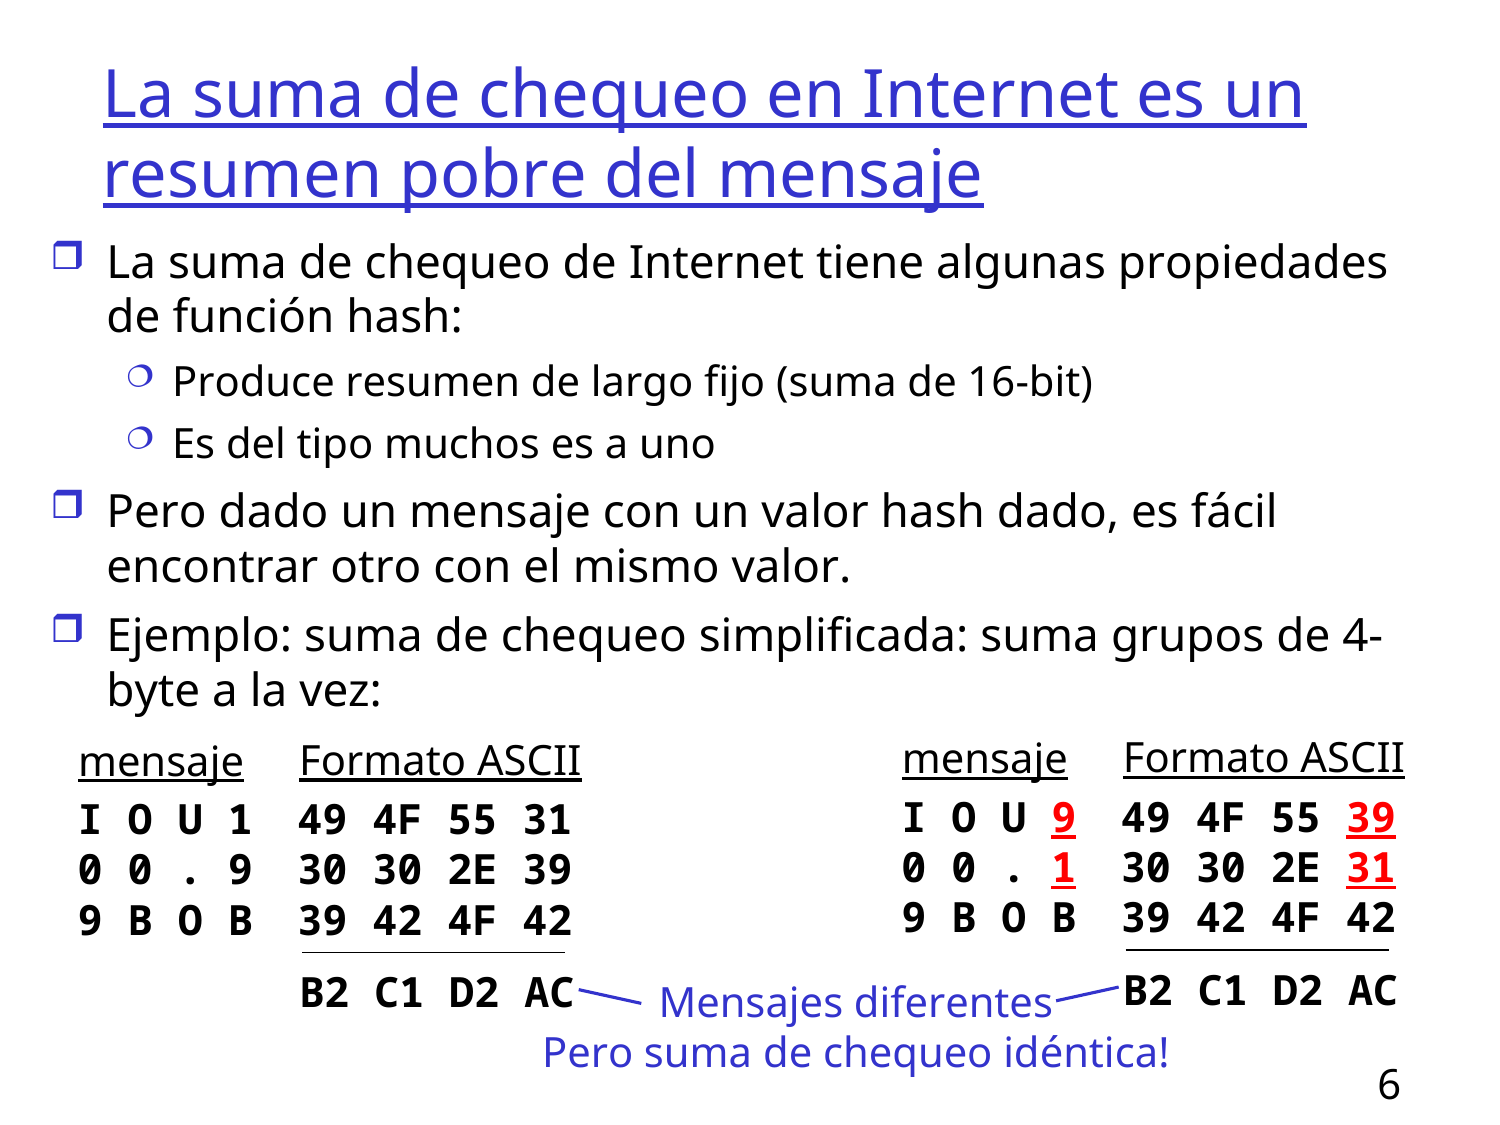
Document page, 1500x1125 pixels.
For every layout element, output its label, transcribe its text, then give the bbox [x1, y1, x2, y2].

text_box B2 C1 D2 AC [1108, 955, 1413, 1022]
text_box Mensajes diferentes Pero suma de chequeo idéntica! [527, 967, 1185, 1084]
text_box I O U 9 0 0 . 1 9 B O B [886, 782, 1092, 949]
text_box Formato ASCII [1107, 725, 1421, 789]
text_box 49 4F 55 31 30 30 2E 39 39 42 4F 42 [282, 785, 588, 951]
text_box 49 4F 55 39 30 30 2E 31 39 42 4F 42 [1106, 782, 1411, 949]
list La suma de chequeo de Internet tiene algunas propiedades de función hash: Produce resumen de largo fijo (suma de 16-bit) Es del tipo muchos es a uno Pero dado un mensaje con un valor hash dado, es fácil encontrar otro con el mismo valor. Ejemplo: suma de chequeo simplificada: suma grupos de 4-byte a la vez: [35, 224, 1461, 725]
text_box mensaje [63, 726, 260, 793]
text_box Formato ASCII [284, 725, 597, 792]
title La suma de chequeo en Internet es un resumen pobre del mensaje [87, 23, 1363, 224]
text_box I O U 1 0 0 . 9 9 B O B [62, 785, 268, 951]
text_box mensaje [887, 725, 1083, 790]
text_box B2 C1 D2 AC [284, 958, 590, 1024]
